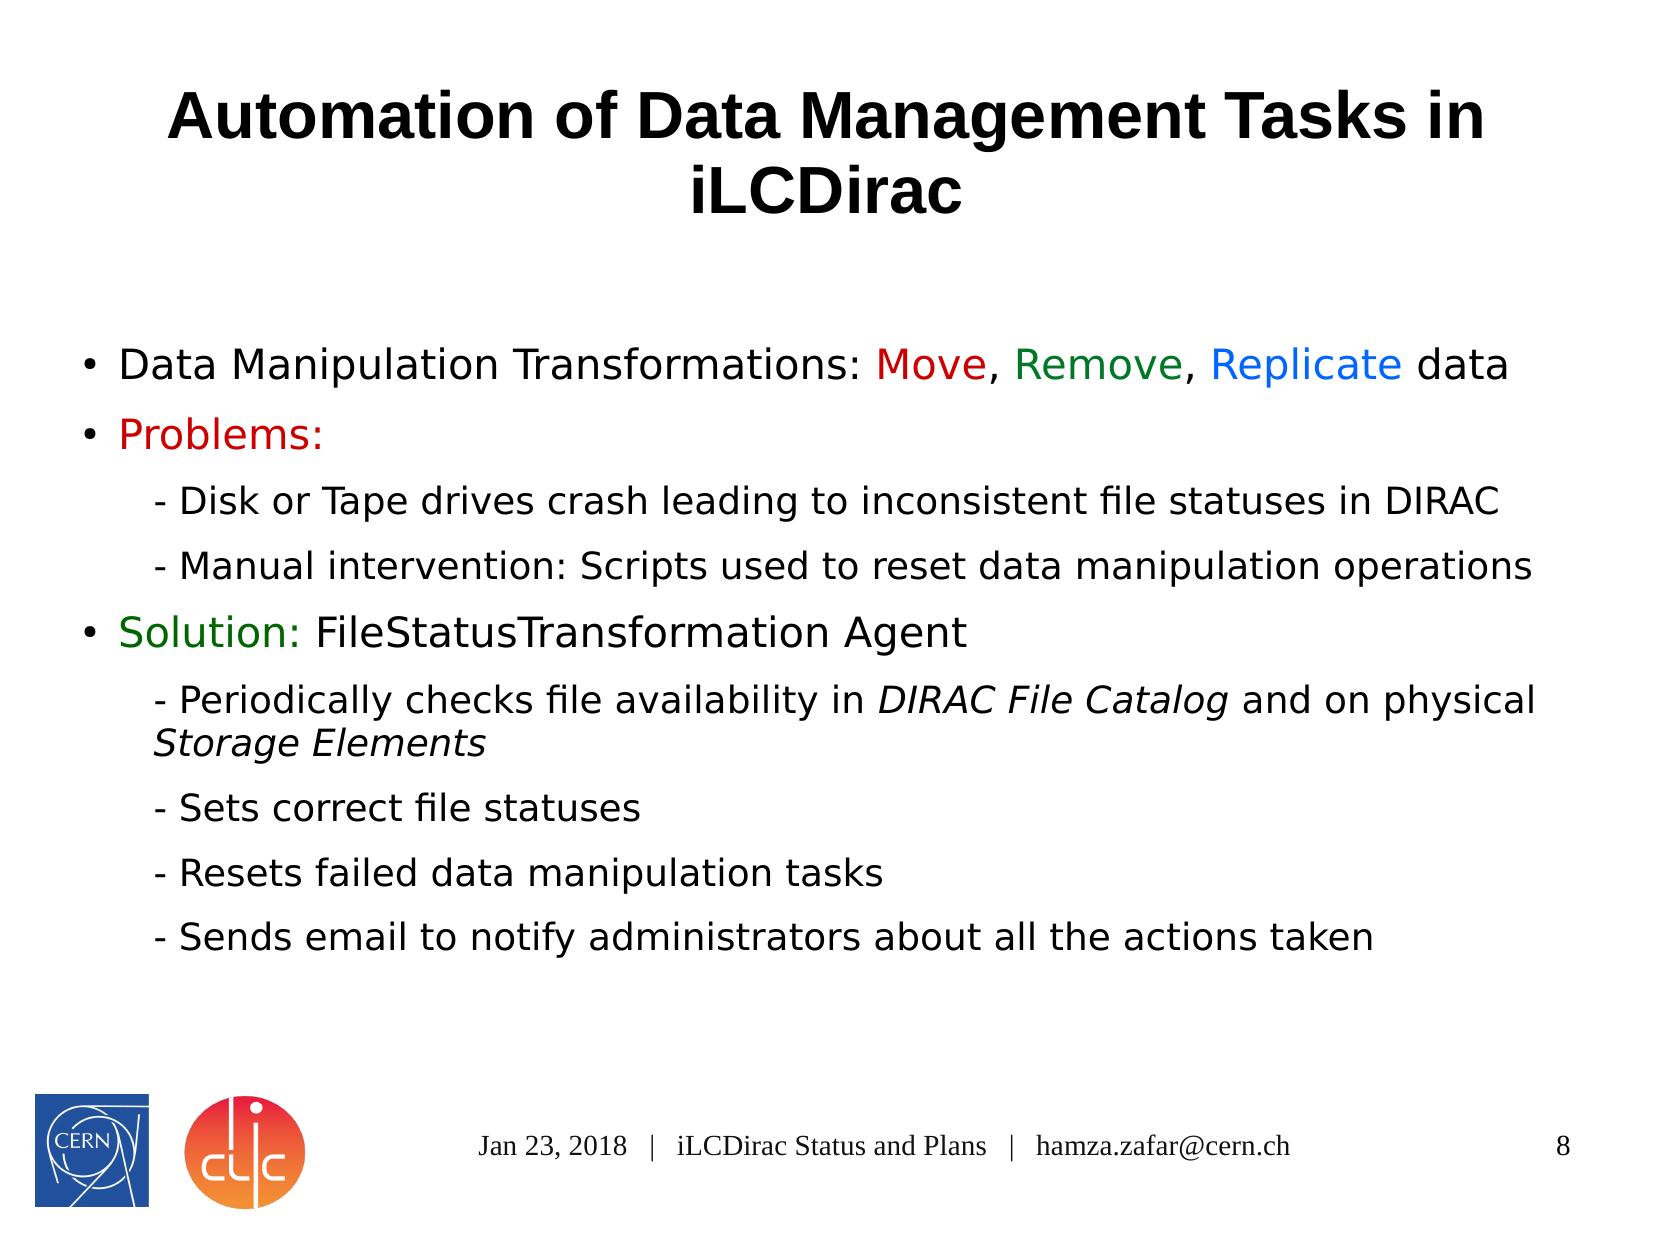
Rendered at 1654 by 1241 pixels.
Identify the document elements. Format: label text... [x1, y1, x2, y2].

picture [154, 1067, 335, 1237]
title Automation of Data Management Tasks in iLCDirac [82, 49, 1571, 257]
subtitle Data Manipulation Transformations: Move, Remove, Replicate data Problems: - Disk or Tape drives crash leading to inconsistent file statuses in DIRAC - Manual intervention: Scripts used to reset data manipulation operations Solution: FileStatusTransformation Agent - Periodically checks file availability in DIRAC File Catalog and on physical Storage Elements - Sets correct file statuses - Resets failed data manipulation tasks - Sends email to notify administrators about all the actions taken [82, 290, 1571, 1010]
picture [35, 1094, 149, 1208]
